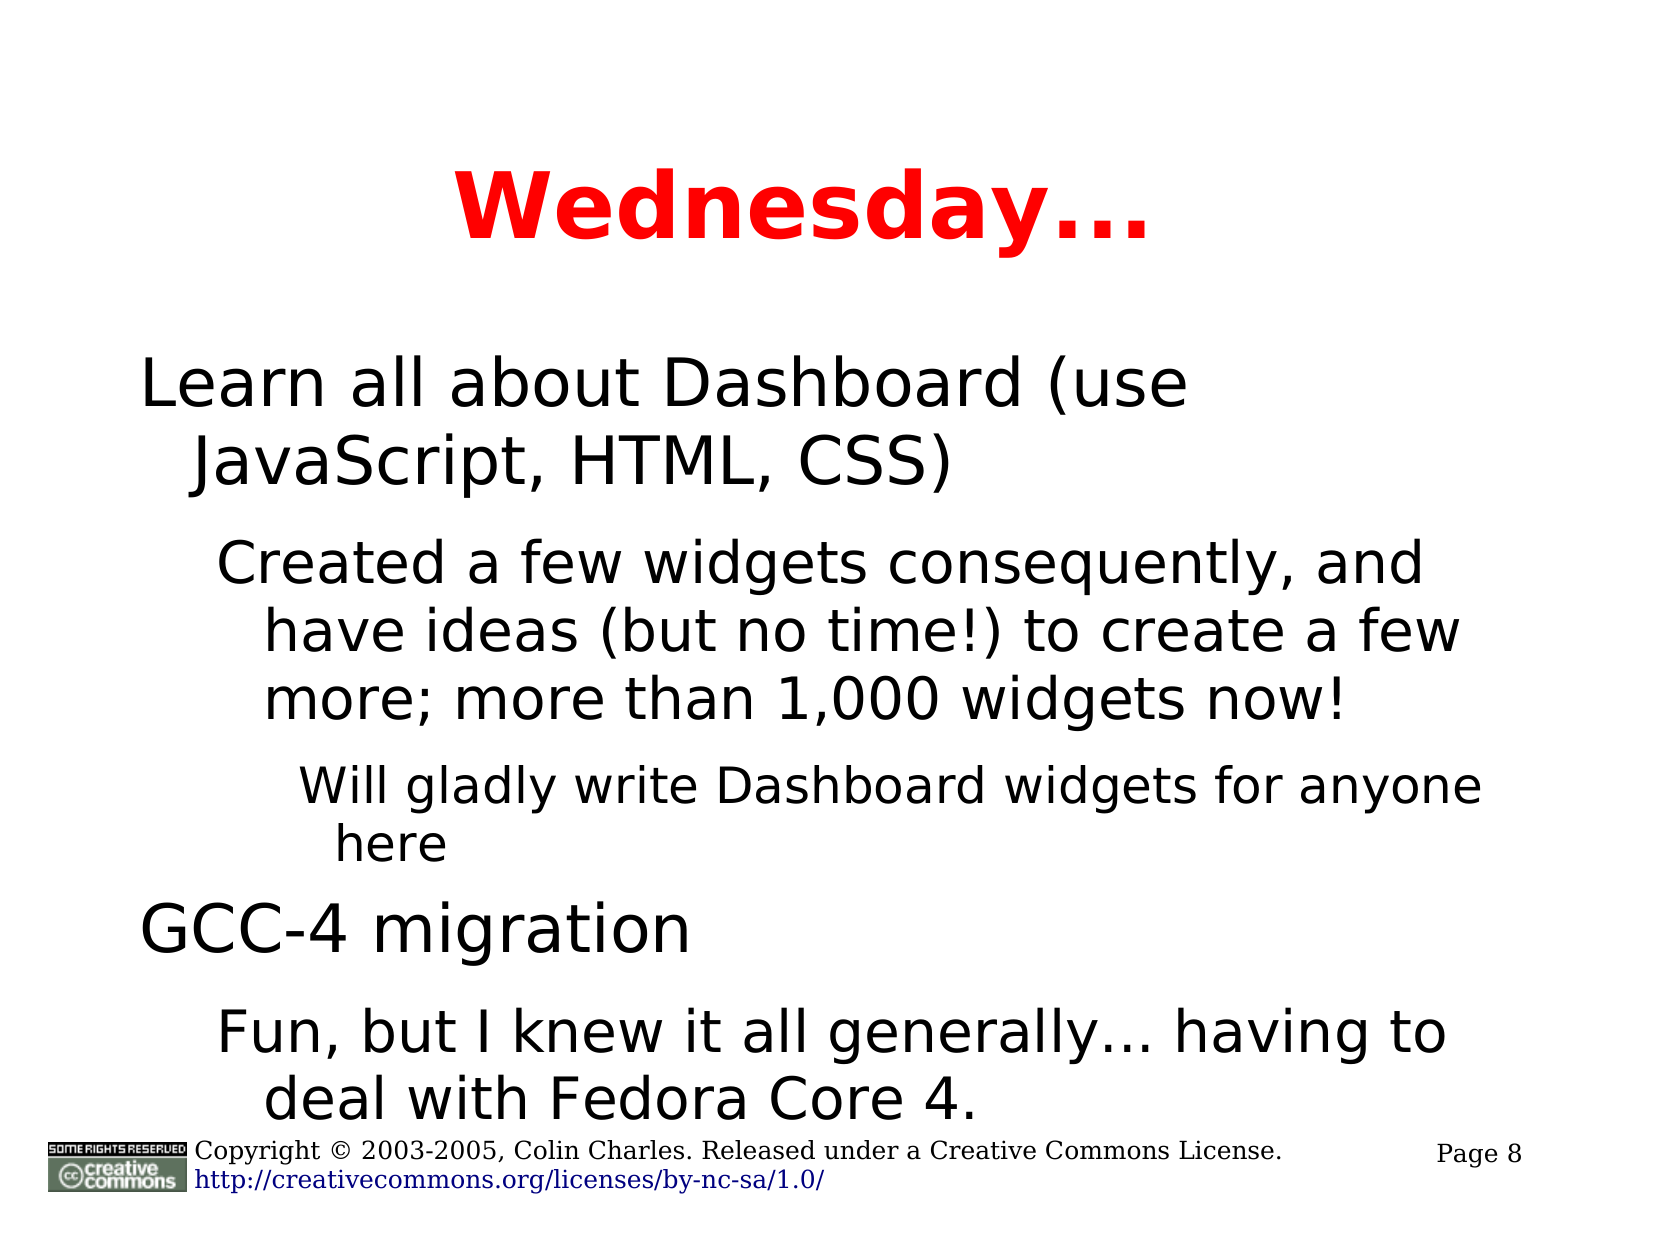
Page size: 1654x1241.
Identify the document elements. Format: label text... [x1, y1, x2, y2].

list Learn all about Dashboard (use JavaScript, HTML, CSS) Created a few widgets consequently, and have ideas (but no time!) to create a few more; more than 1,000 widgets now! Will gladly write Dashboard widgets for anyone here GCC-4 migration Fun, but I knew it all generally... having to deal with Fedora Core 4. [121, 344, 1534, 1134]
title Wednesday... [121, 102, 1534, 311]
picture [48, 1142, 187, 1192]
